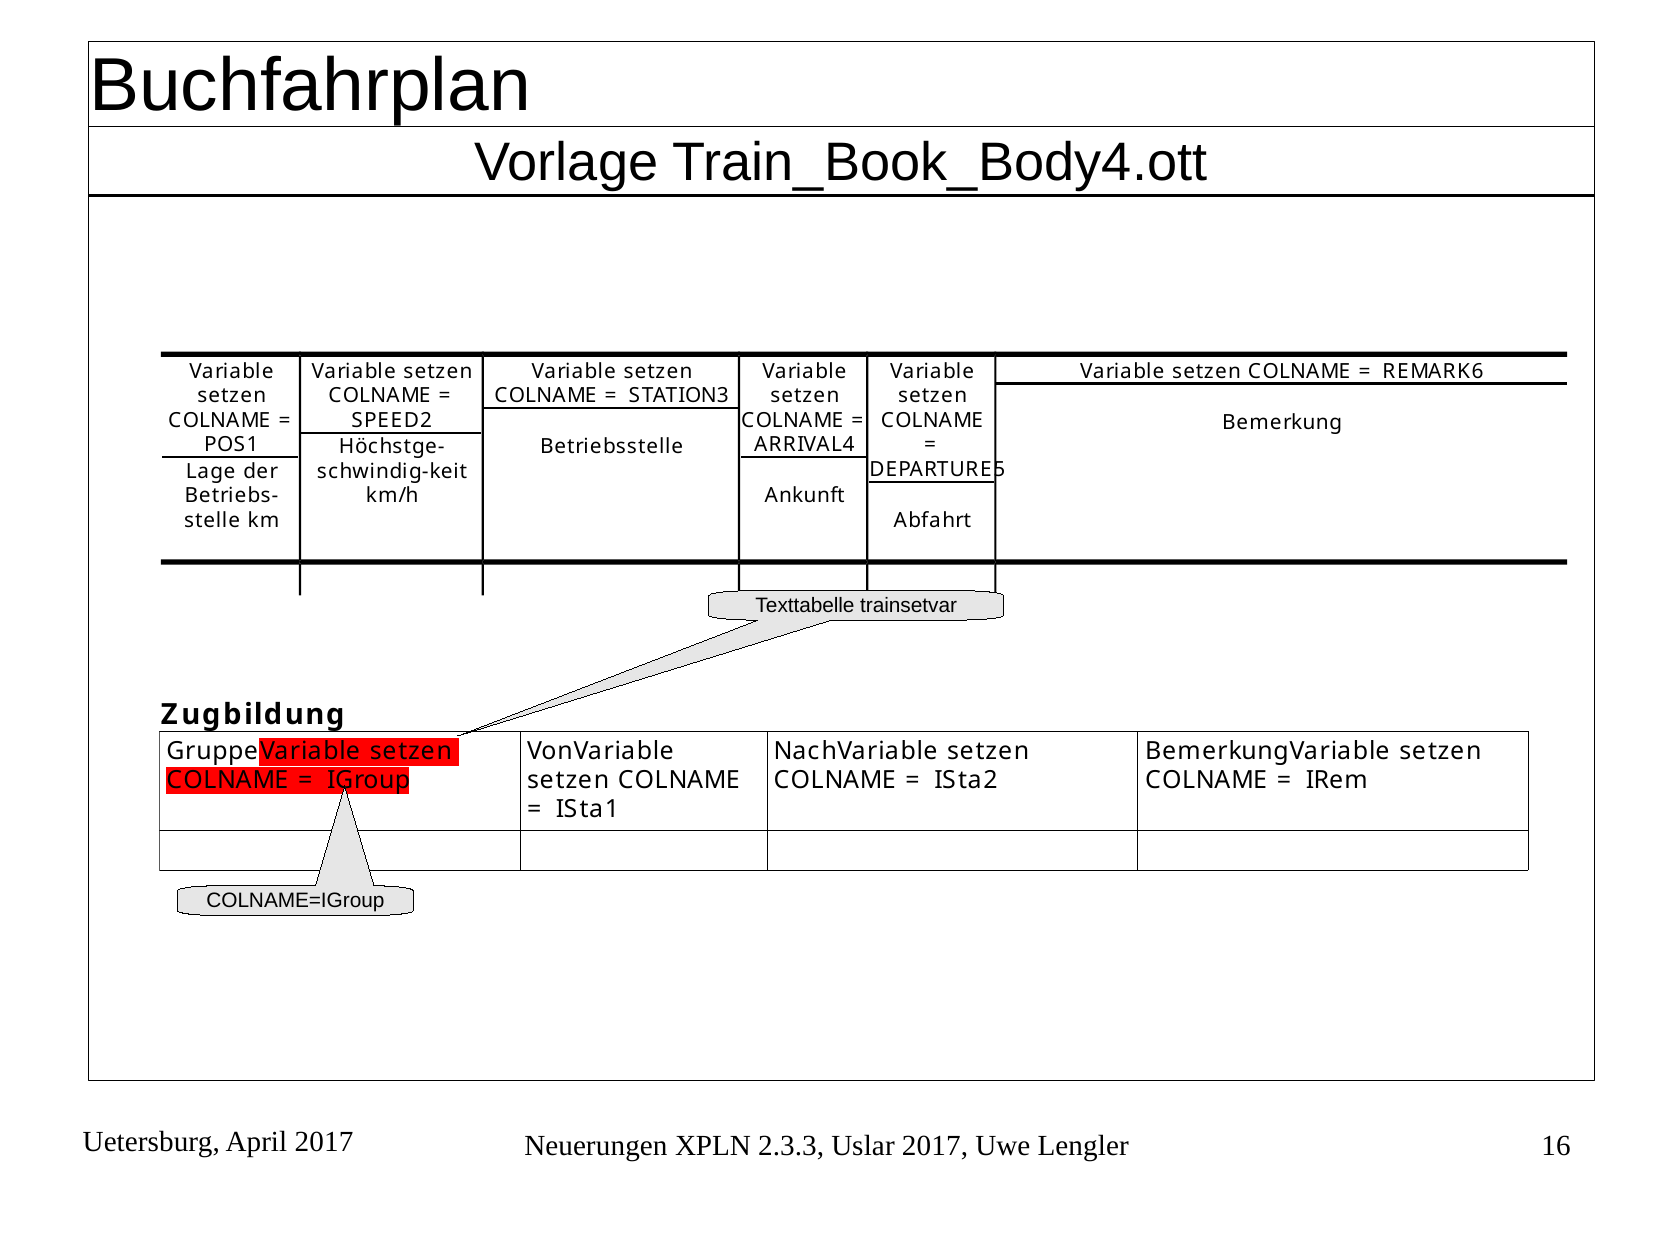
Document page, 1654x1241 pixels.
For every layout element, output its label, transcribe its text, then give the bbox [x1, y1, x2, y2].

title Buchfahrplan [88, 41, 1595, 126]
text_box COLNAME=IGroup [177, 785, 414, 916]
title Vorlage Train_Book_Body4.ott [88, 126, 1595, 194]
text_box Texttabelle trainsetvar [457, 590, 1004, 736]
chart [159, 225, 1571, 1029]
